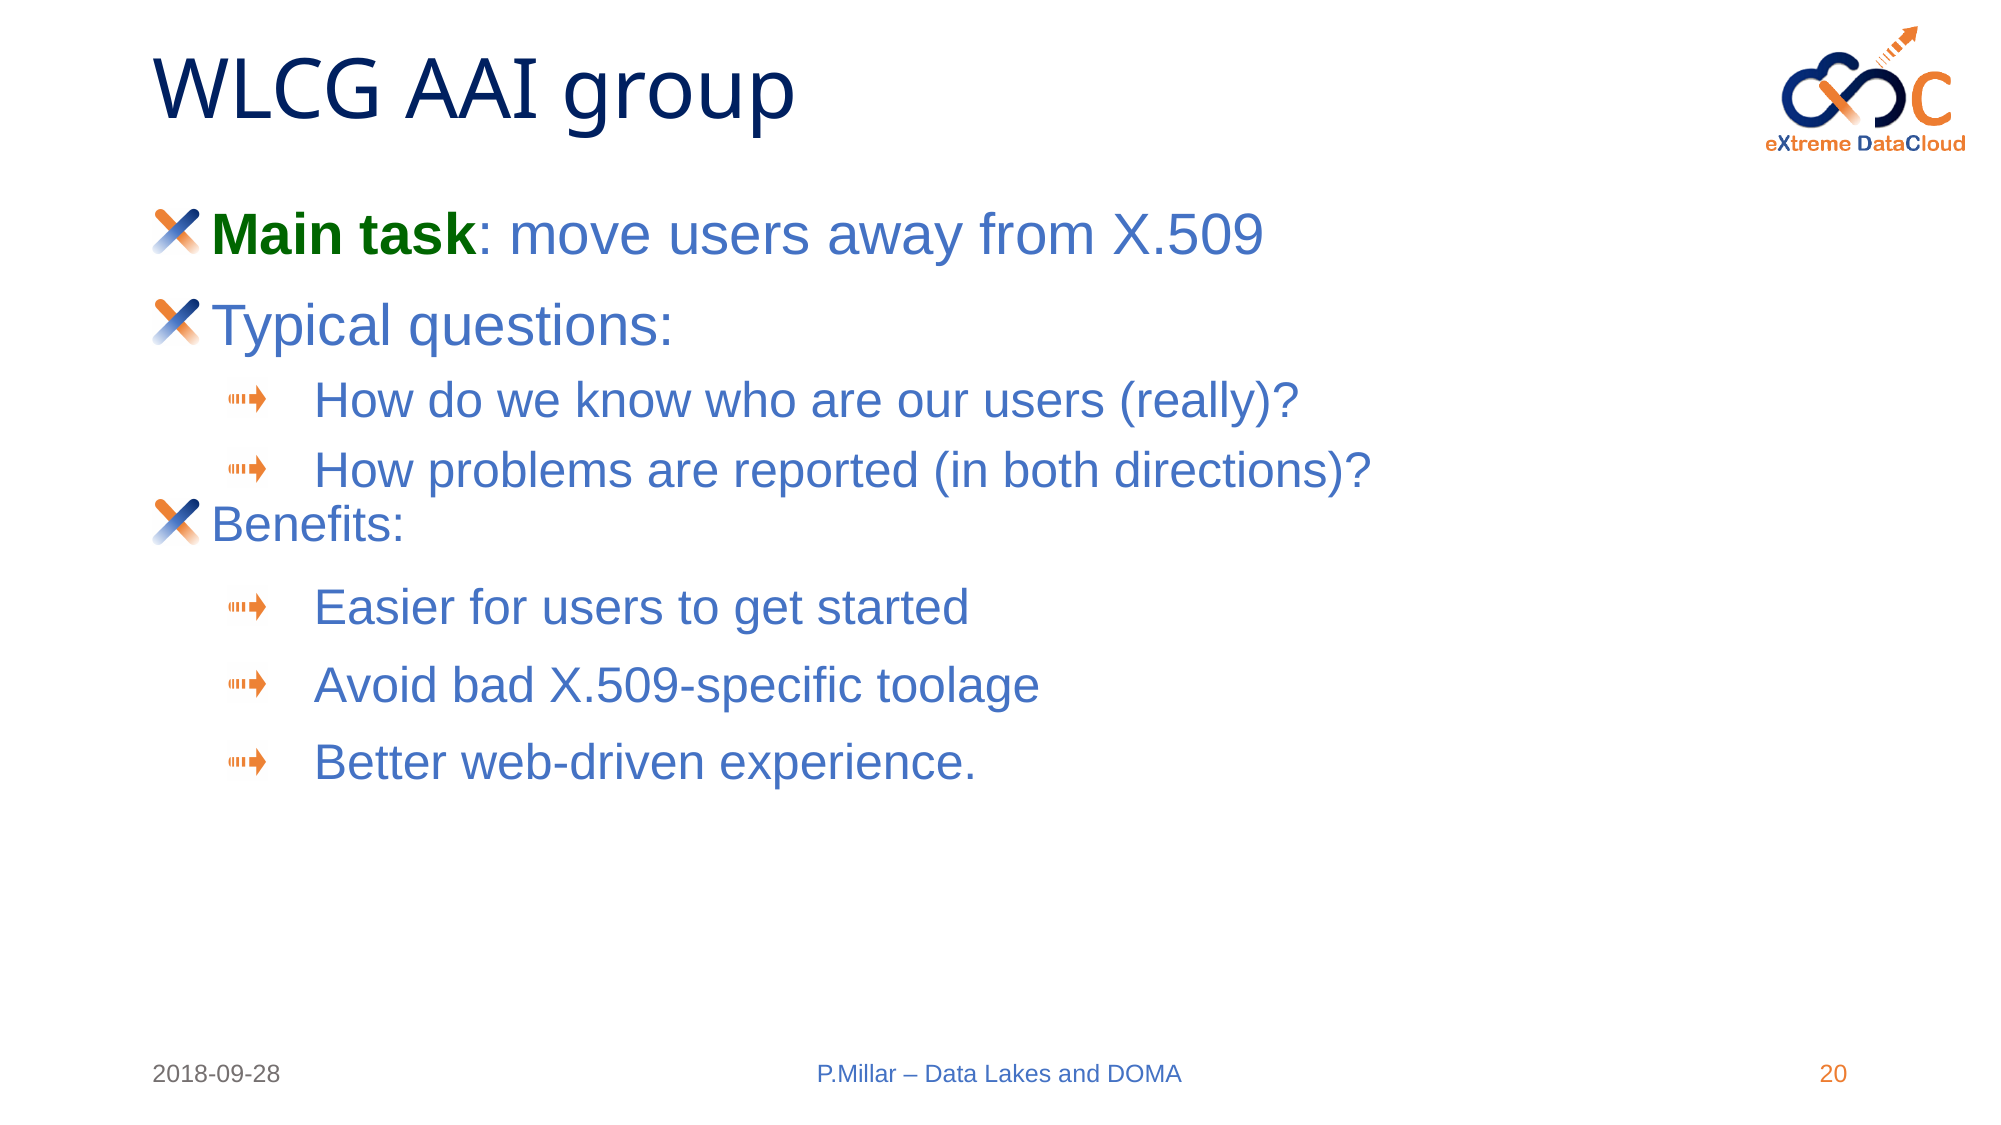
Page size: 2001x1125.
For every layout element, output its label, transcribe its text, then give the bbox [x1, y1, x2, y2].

slide_number 2018-09-28 [137, 1042, 588, 1103]
title WLCG AAI group [137, 18, 1777, 152]
slide_number <number> [1412, 1042, 1863, 1103]
picture [1740, 18, 1985, 170]
footer P.Millar – Data Lakes and DOMA [662, 1042, 1338, 1103]
list Main task: move users away from X.509 Typical questions: How do we know who are our users (really)? How problems are reported (in both directions)? Benefits: Easier for users to get started Avoid bad X.509-specific toolage Better web-driven experience. [137, 189, 1863, 1014]
